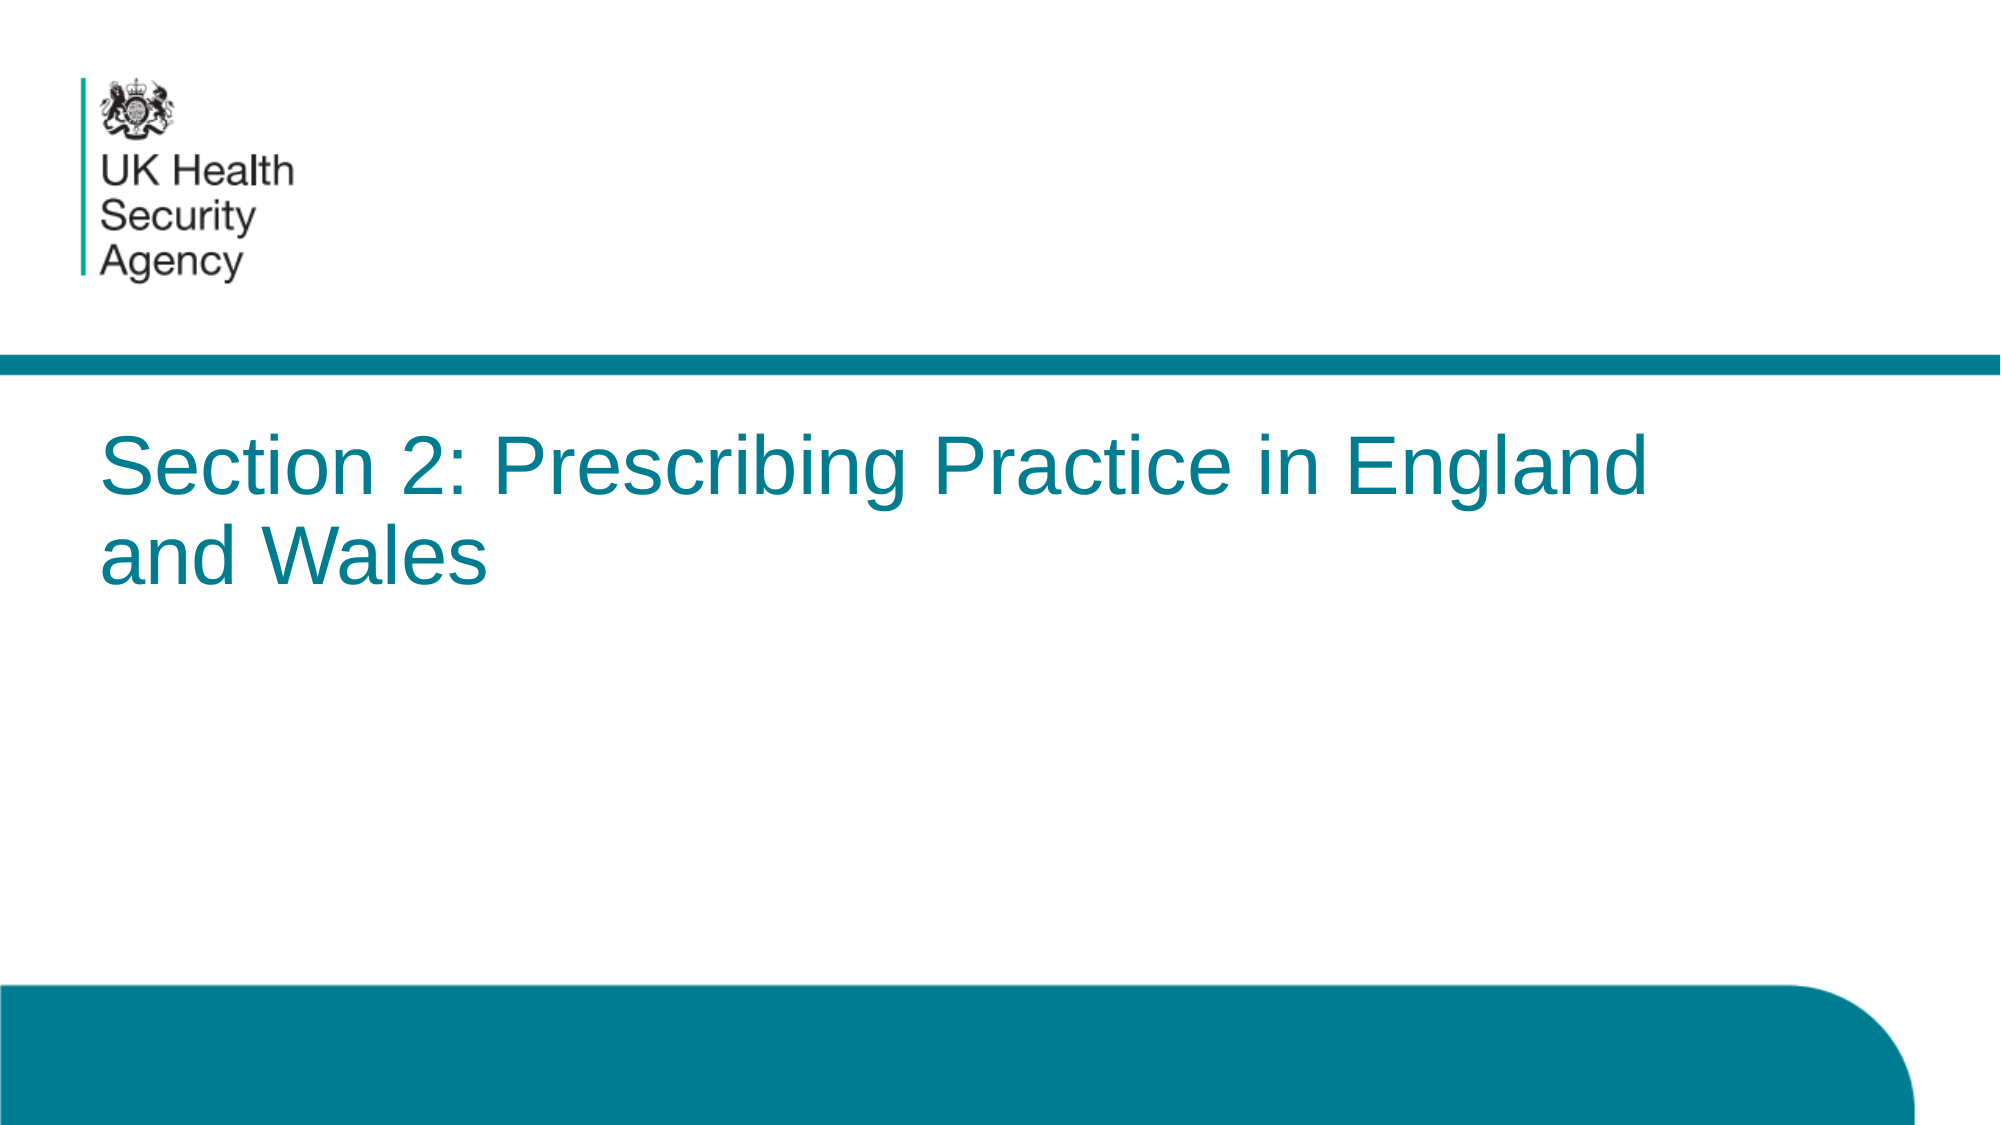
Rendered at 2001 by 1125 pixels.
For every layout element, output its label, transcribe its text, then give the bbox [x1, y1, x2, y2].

title Section 2: Prescribing Practice in England and Wales [84, 414, 1804, 807]
